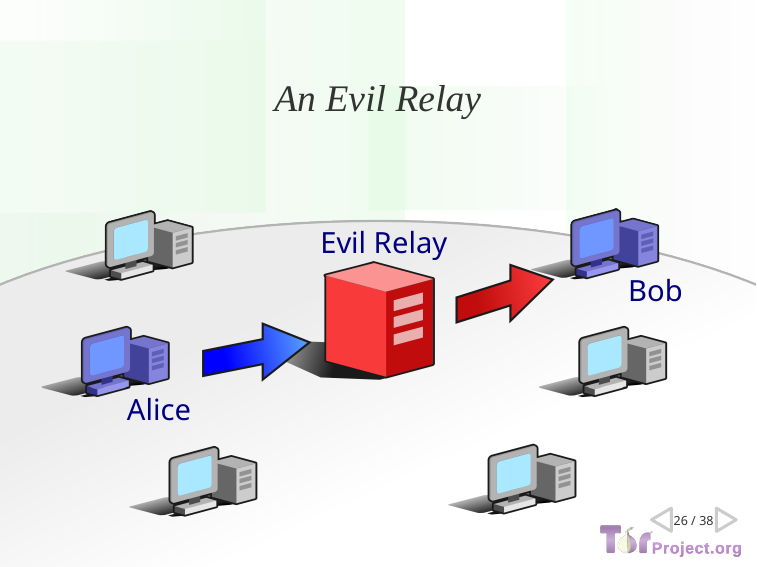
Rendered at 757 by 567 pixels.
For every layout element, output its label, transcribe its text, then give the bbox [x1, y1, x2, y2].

text_box Alice [102, 382, 216, 432]
text_box <number> / 38 [618, 504, 756, 555]
text_box Bob [599, 262, 712, 313]
text_box An Evil Relay [0, 70, 756, 127]
text_box Evil Relay [300, 215, 469, 266]
text_box [651, 508, 672, 532]
text_box [716, 508, 737, 532]
picture [0, 0, 757, 567]
